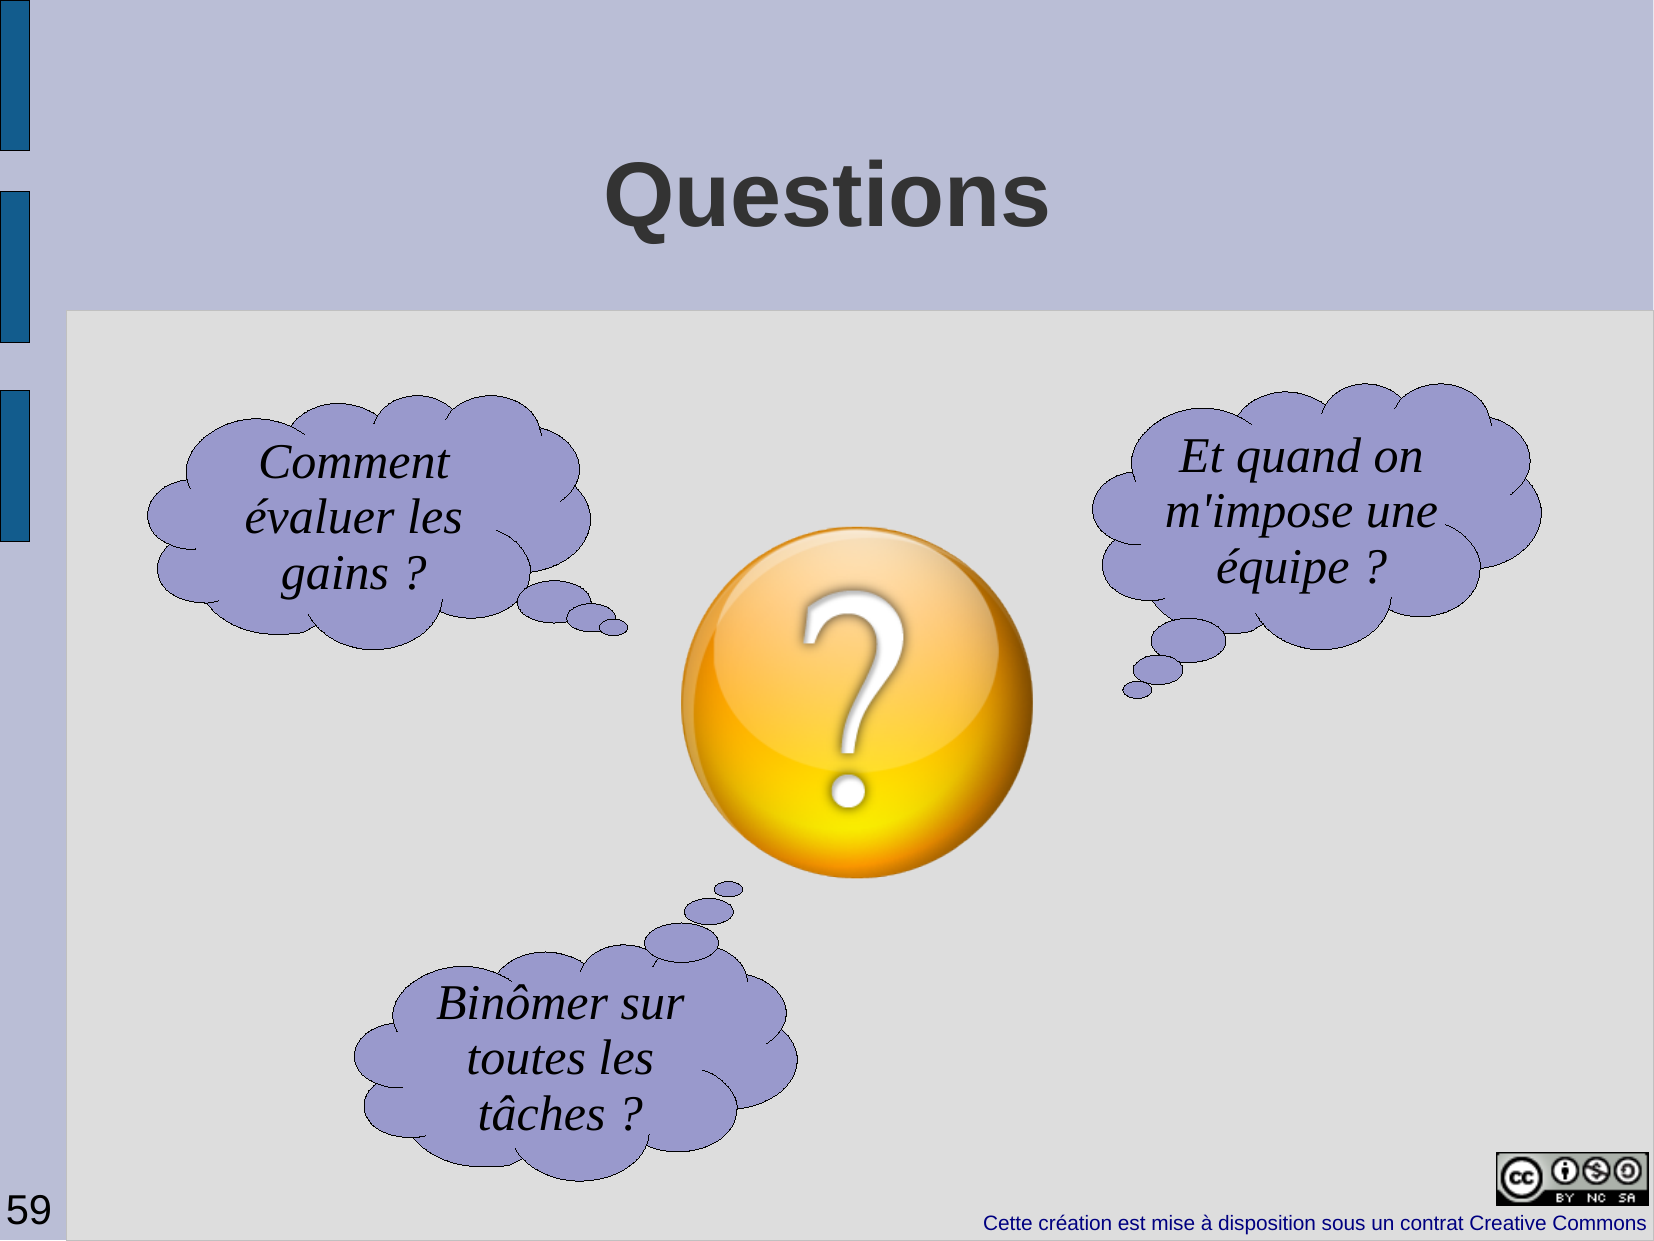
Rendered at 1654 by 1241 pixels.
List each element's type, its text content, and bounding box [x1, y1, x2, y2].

picture [674, 521, 1039, 886]
title Questions [121, 91, 1534, 299]
text_box Et quand on m'impose une équipe ? [1092, 383, 1542, 699]
text_box Binômer sur toutes les tâches ? [354, 898, 798, 1182]
picture [1496, 1152, 1649, 1206]
text_box Comment évaluer les gains ? [147, 395, 628, 650]
